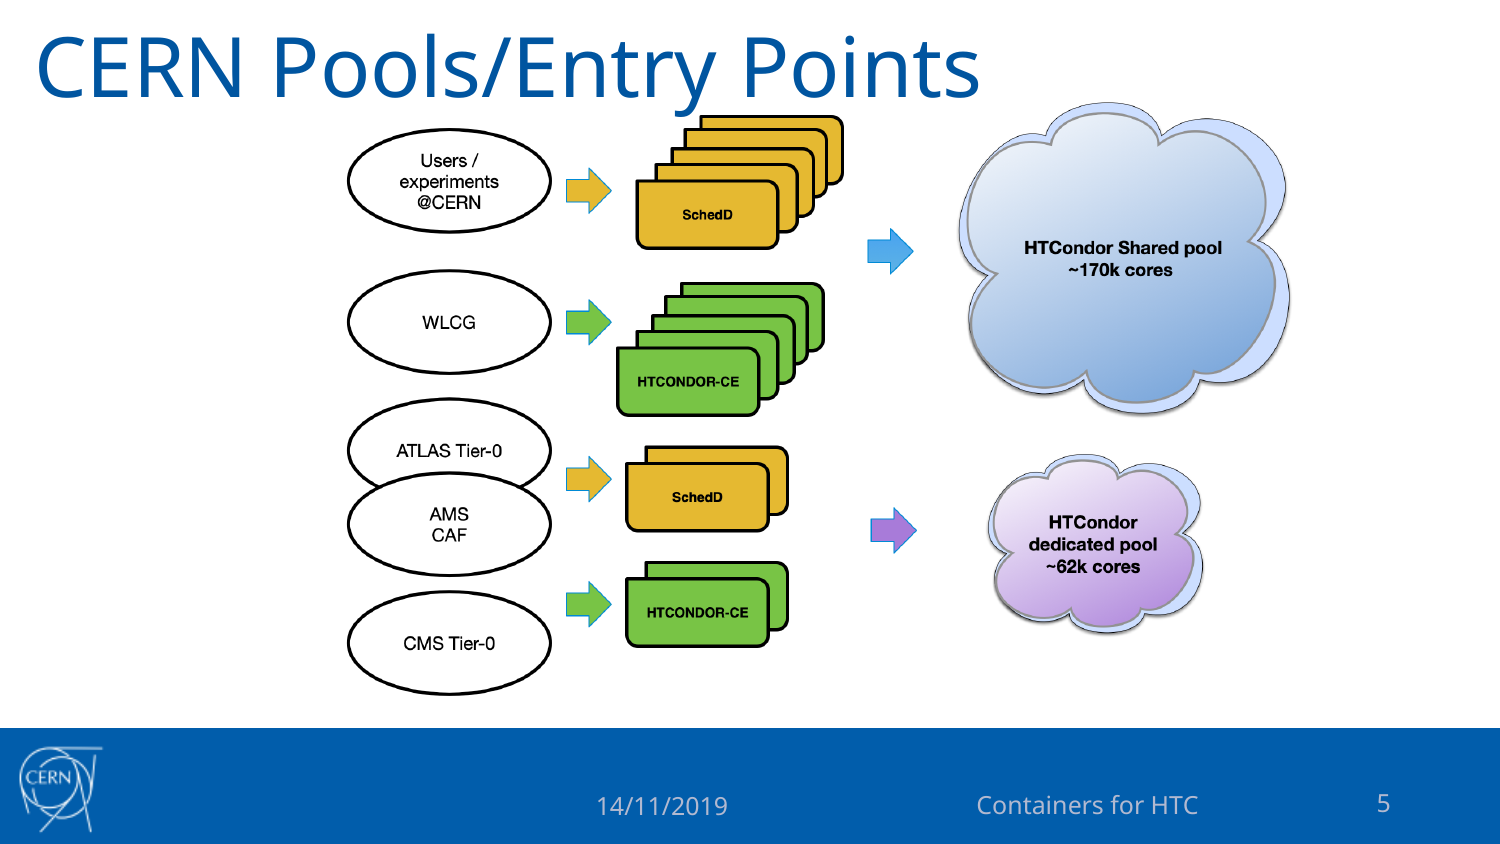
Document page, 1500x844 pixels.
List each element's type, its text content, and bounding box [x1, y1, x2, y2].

picture [191, 59, 1336, 727]
slide_number <number> [1342, 782, 1425, 827]
footer Containers for HTC [850, 782, 1326, 827]
title CERN Pools/Entry Points [26, 0, 1252, 135]
slide_number 14/11/2019 [487, 782, 838, 828]
